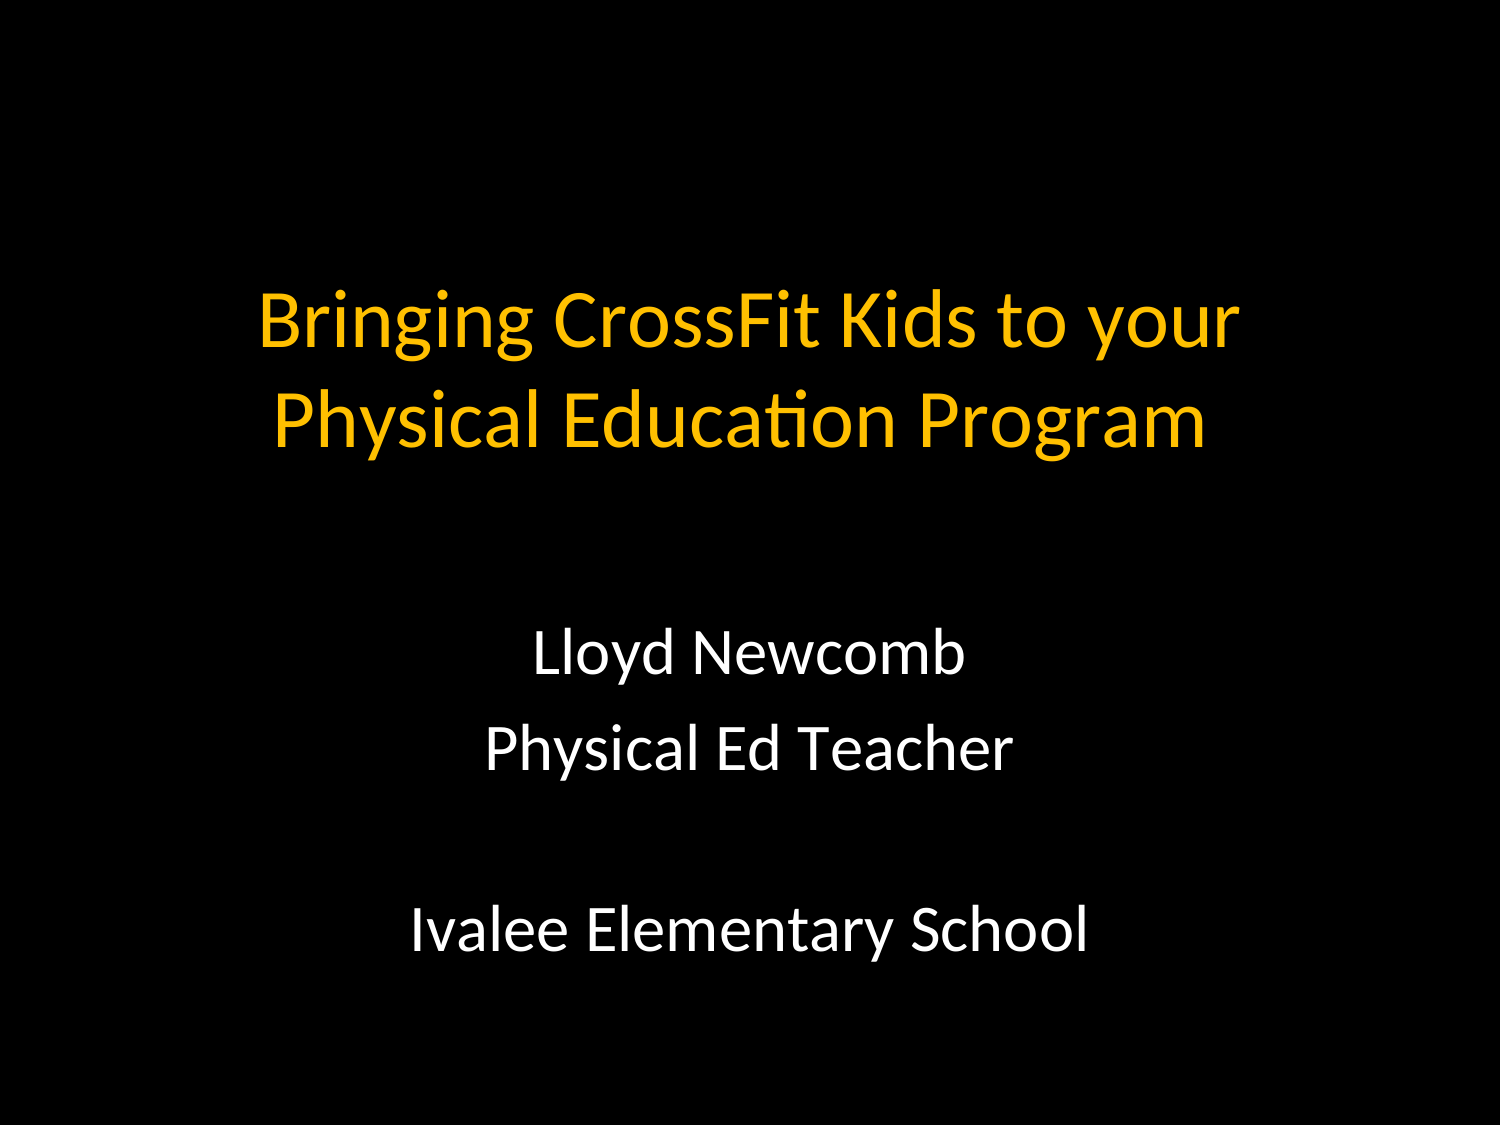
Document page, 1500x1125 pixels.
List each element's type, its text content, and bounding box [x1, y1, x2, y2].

subtitle Lloyd Newcomb Physical Ed Teacher Ivalee Elementary School [75, 600, 1426, 1063]
title Bringing CrossFit Kids to your Physical Education Program [112, 224, 1388, 504]
